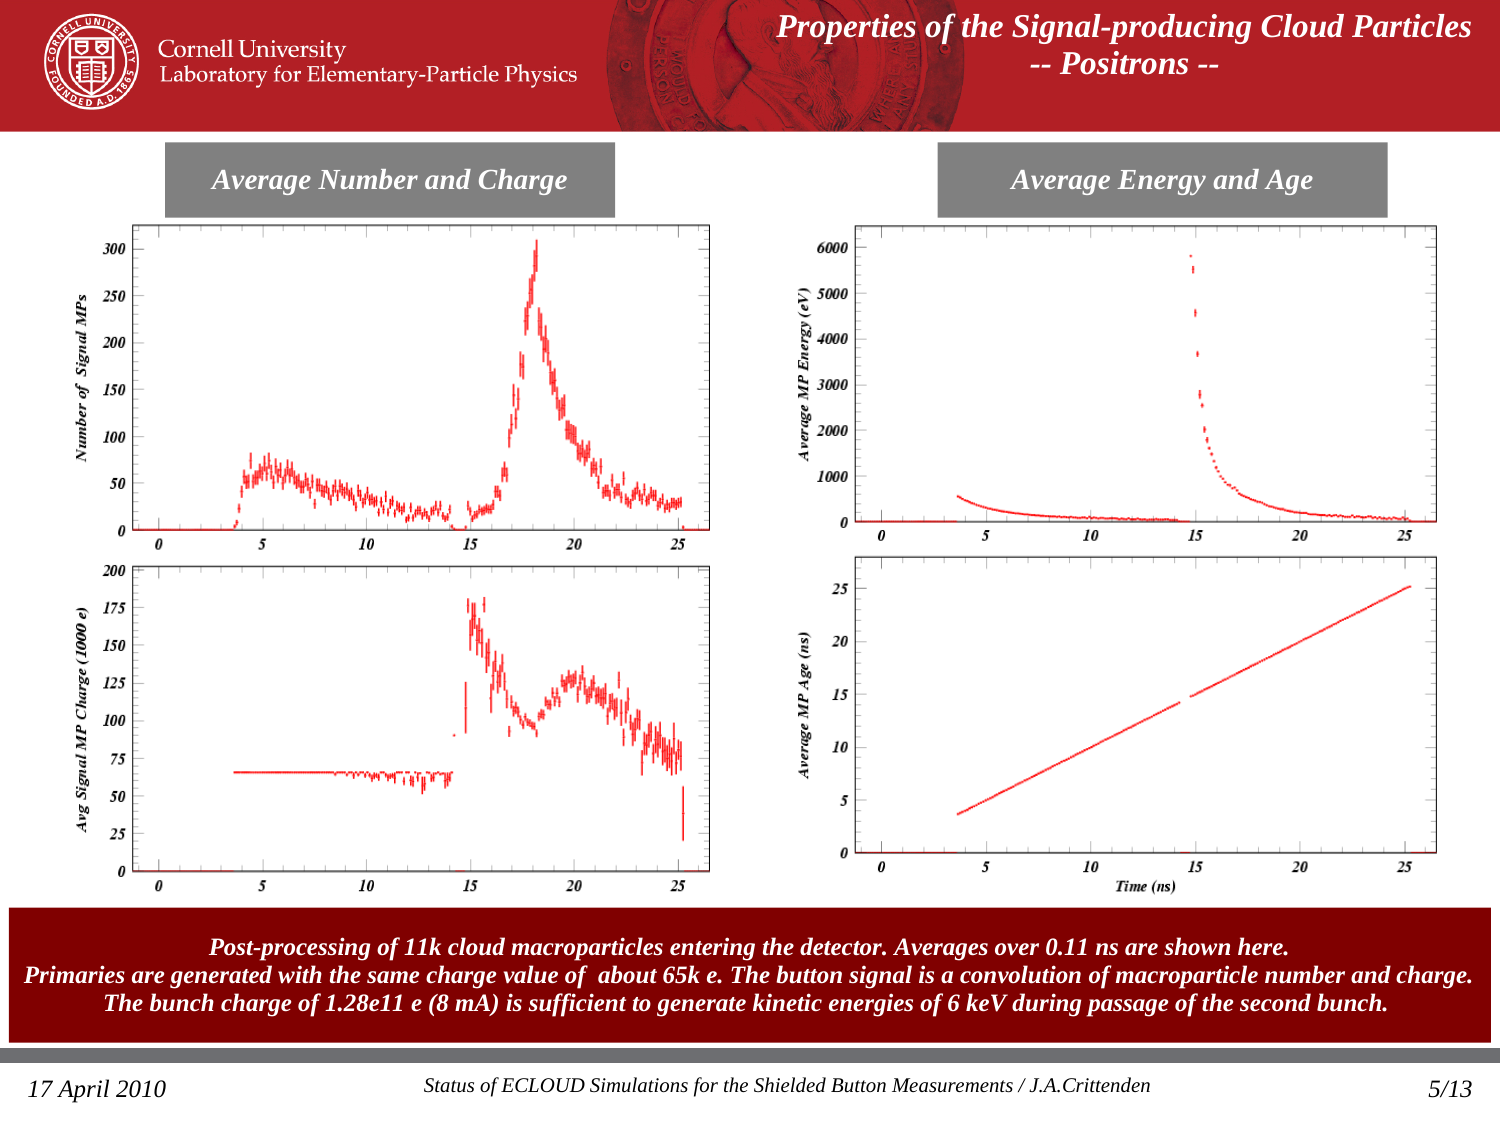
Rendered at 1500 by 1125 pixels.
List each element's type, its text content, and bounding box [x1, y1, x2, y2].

picture [787, 220, 1448, 901]
picture [0, 0, 1500, 132]
text_box Average Number and Charge [165, 142, 616, 218]
text_box Average Energy and Age [937, 142, 1388, 218]
text_box Properties of the Signal-producing Cloud Particles -- Positrons -- [749, 0, 1500, 113]
picture [58, 219, 719, 899]
text_box Post-processing of 11k cloud macroparticles entering the detector. Averages over 0.11 ns are shown here. Primaries are generated with the same charge value of about 65k e. The button signal is a convolution of macroparticle number and charge. The bunch charge of 1.28e11 e (8 mA) is sufficient to generate kinetic energies of 6 keV during passage of the second bunch. [8, 907, 1491, 1043]
